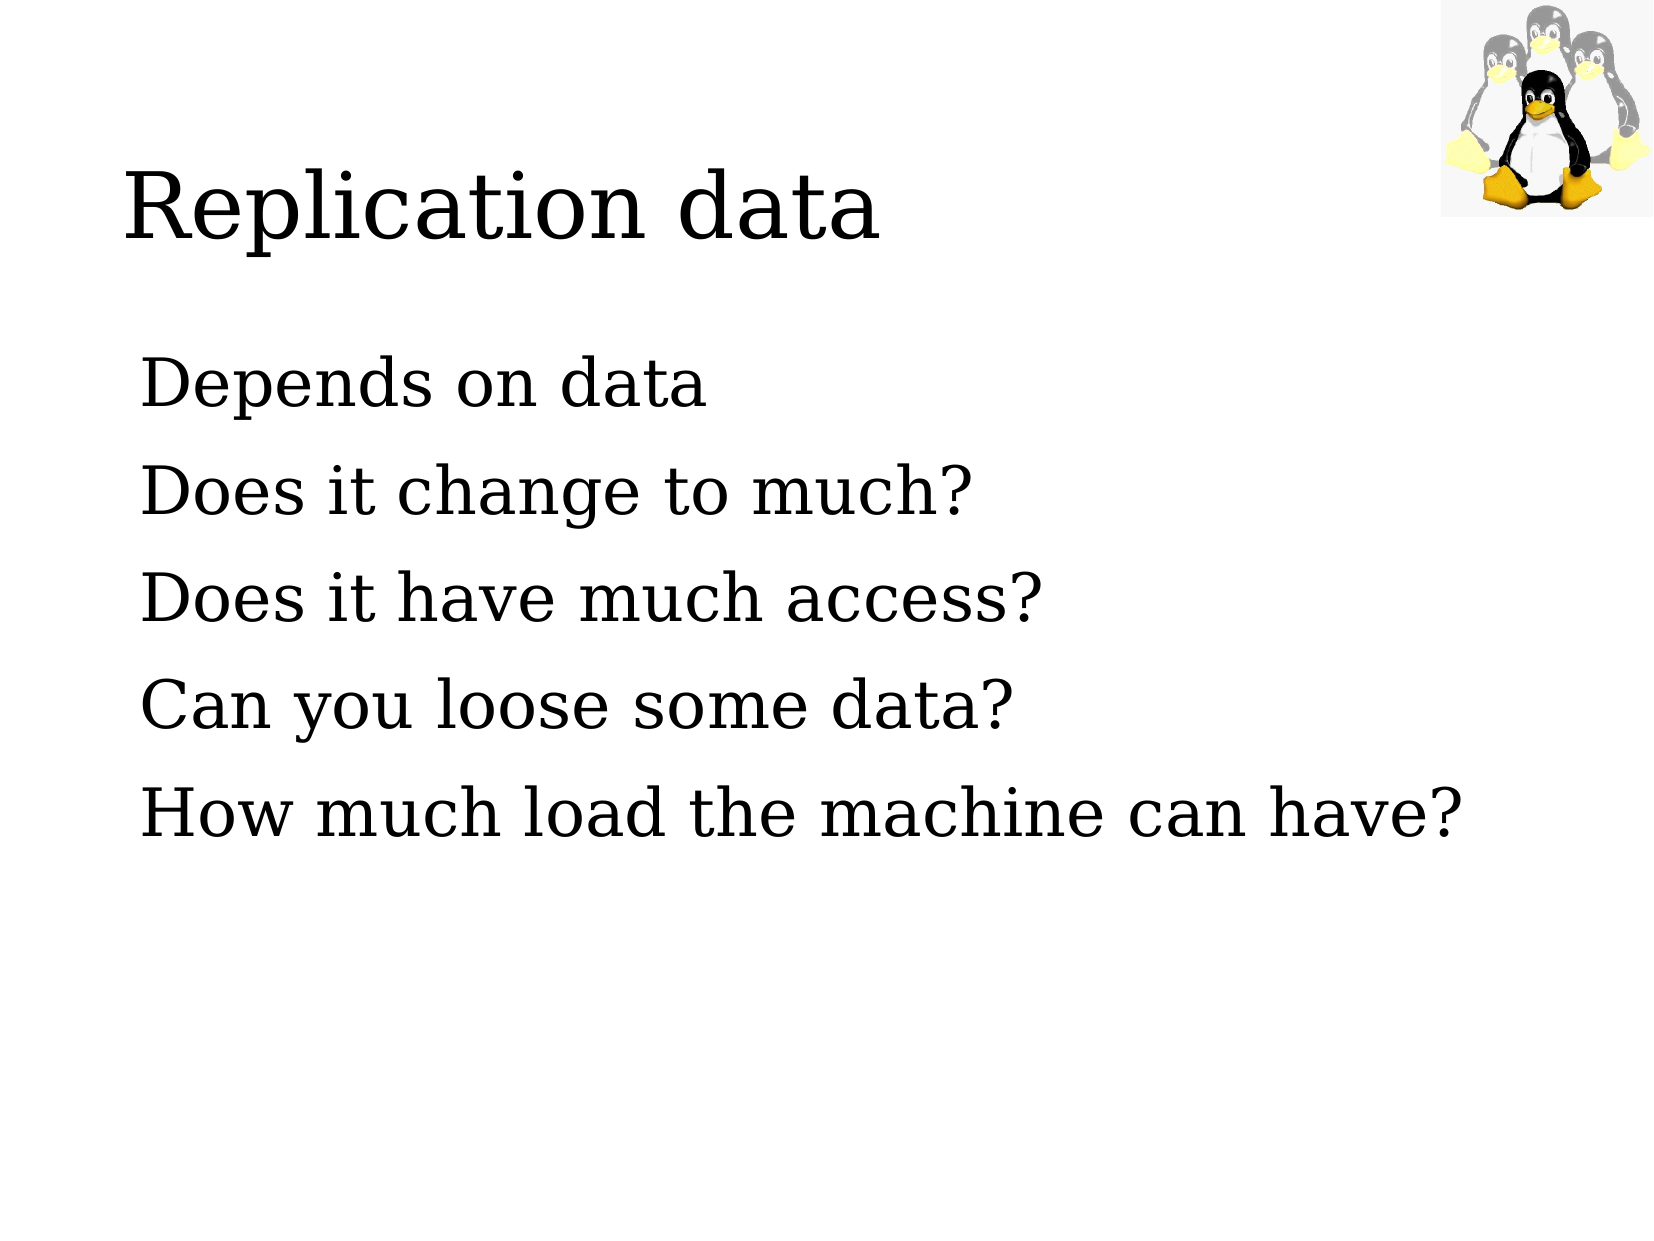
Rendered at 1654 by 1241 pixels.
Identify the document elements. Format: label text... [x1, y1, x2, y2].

list Depends on data Does it change to much? Does it have much access? Can you loose some data? How much load the machine can have? [121, 344, 1534, 1127]
title Replication data [121, 102, 1534, 311]
picture [1441, 0, 1654, 217]
